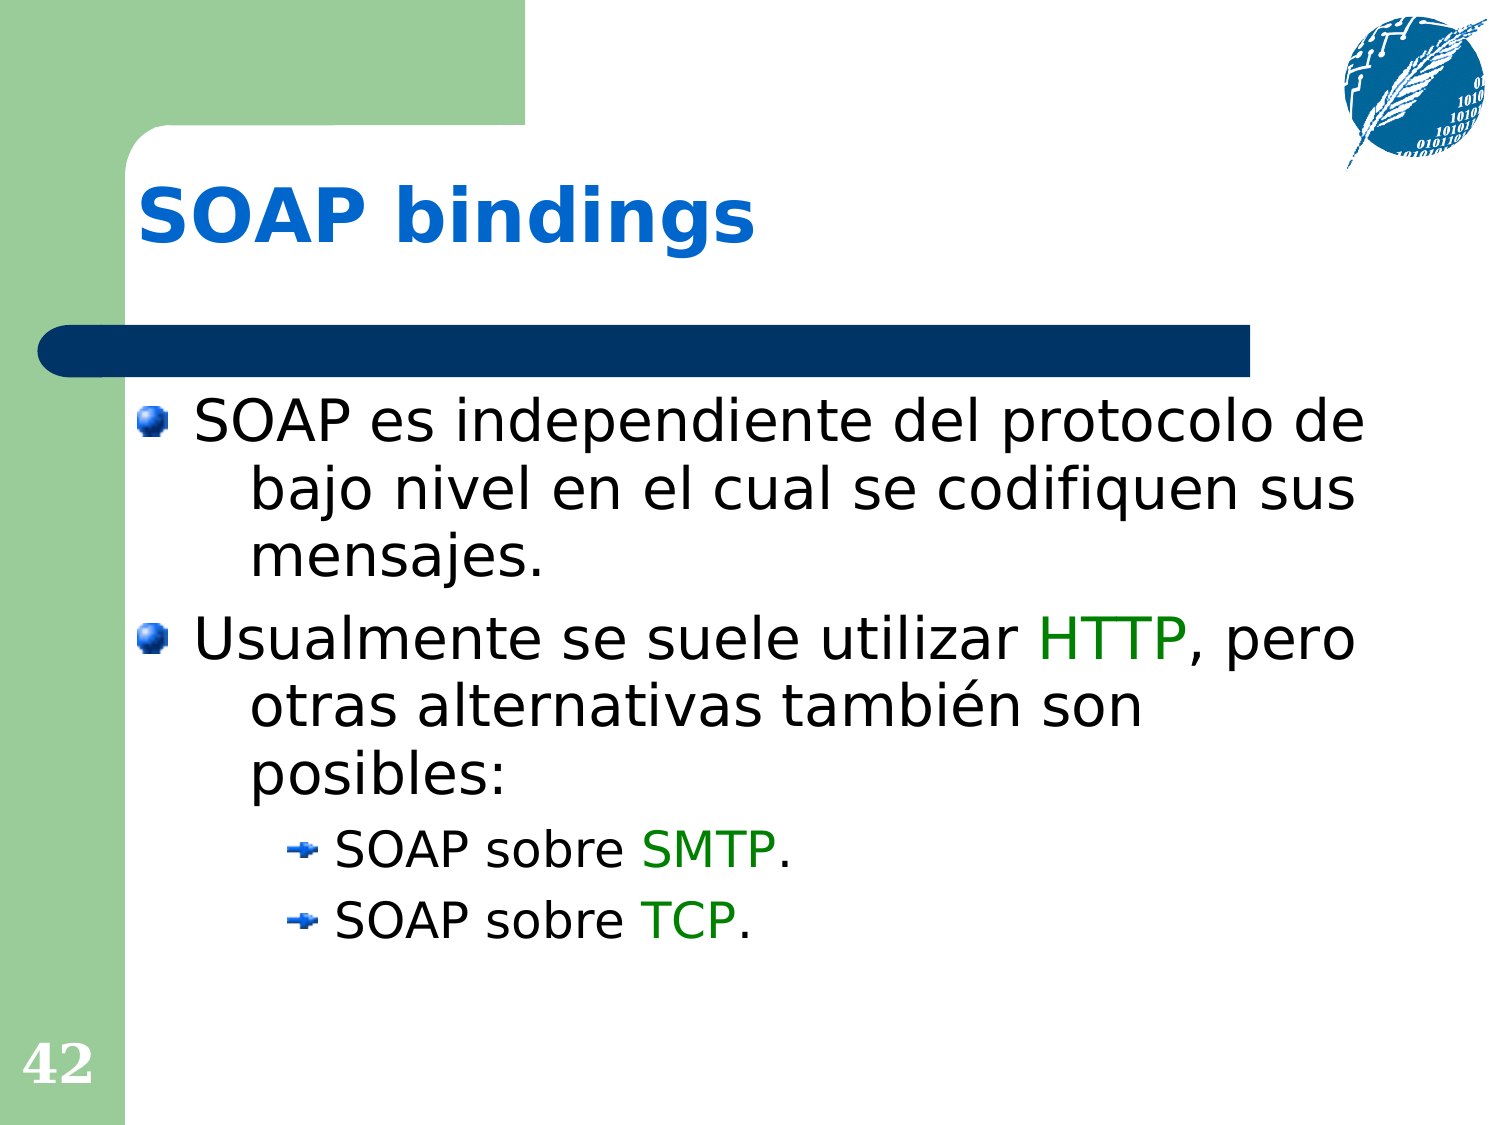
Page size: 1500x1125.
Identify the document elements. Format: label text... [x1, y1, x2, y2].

title SOAP bindings [136, 136, 1414, 301]
picture [1433, 139, 1440, 147]
picture [1416, 140, 1425, 149]
picture [1436, 127, 1450, 136]
list SOAP es independiente del protocolo de bajo nivel en el cual se codifiquen sus mensajes. Usualmente se suele utilizar HTTP, pero otras alternativas también son posibles: SOAP sobre SMTP. SOAP sobre TCP. [137, 387, 1400, 1045]
picture [1341, 15, 1487, 172]
picture [1427, 138, 1431, 148]
